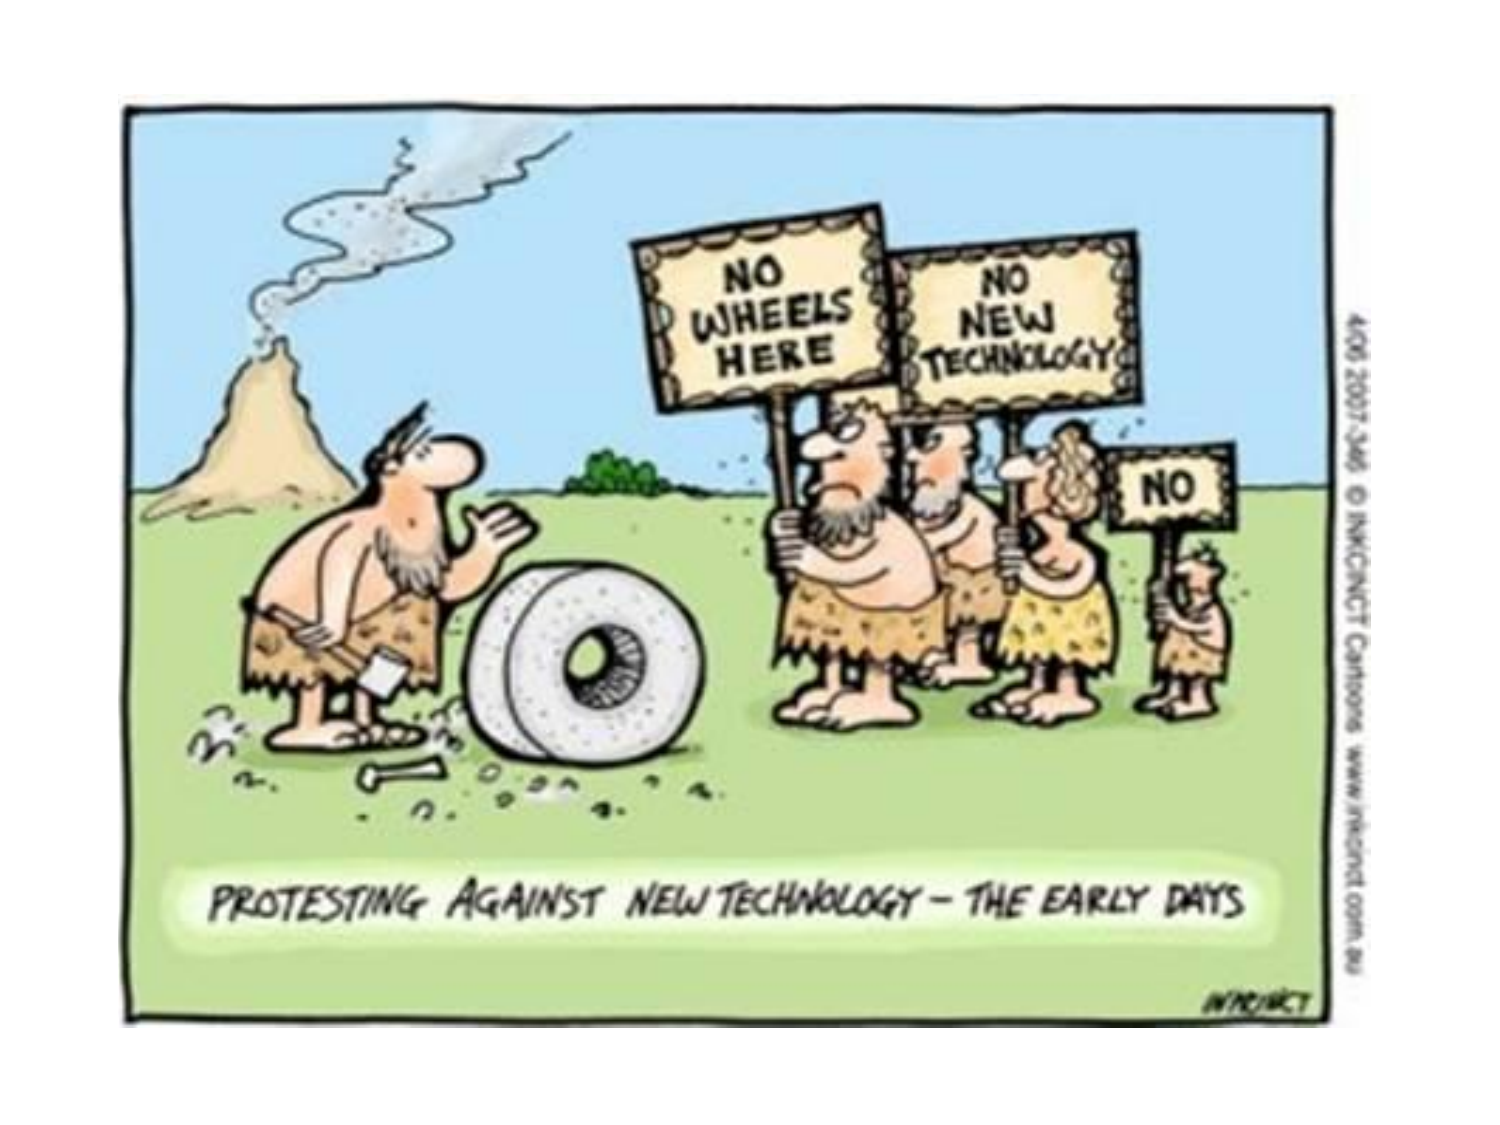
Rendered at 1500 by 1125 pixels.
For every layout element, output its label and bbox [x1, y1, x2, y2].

picture [118, 94, 1371, 1028]
